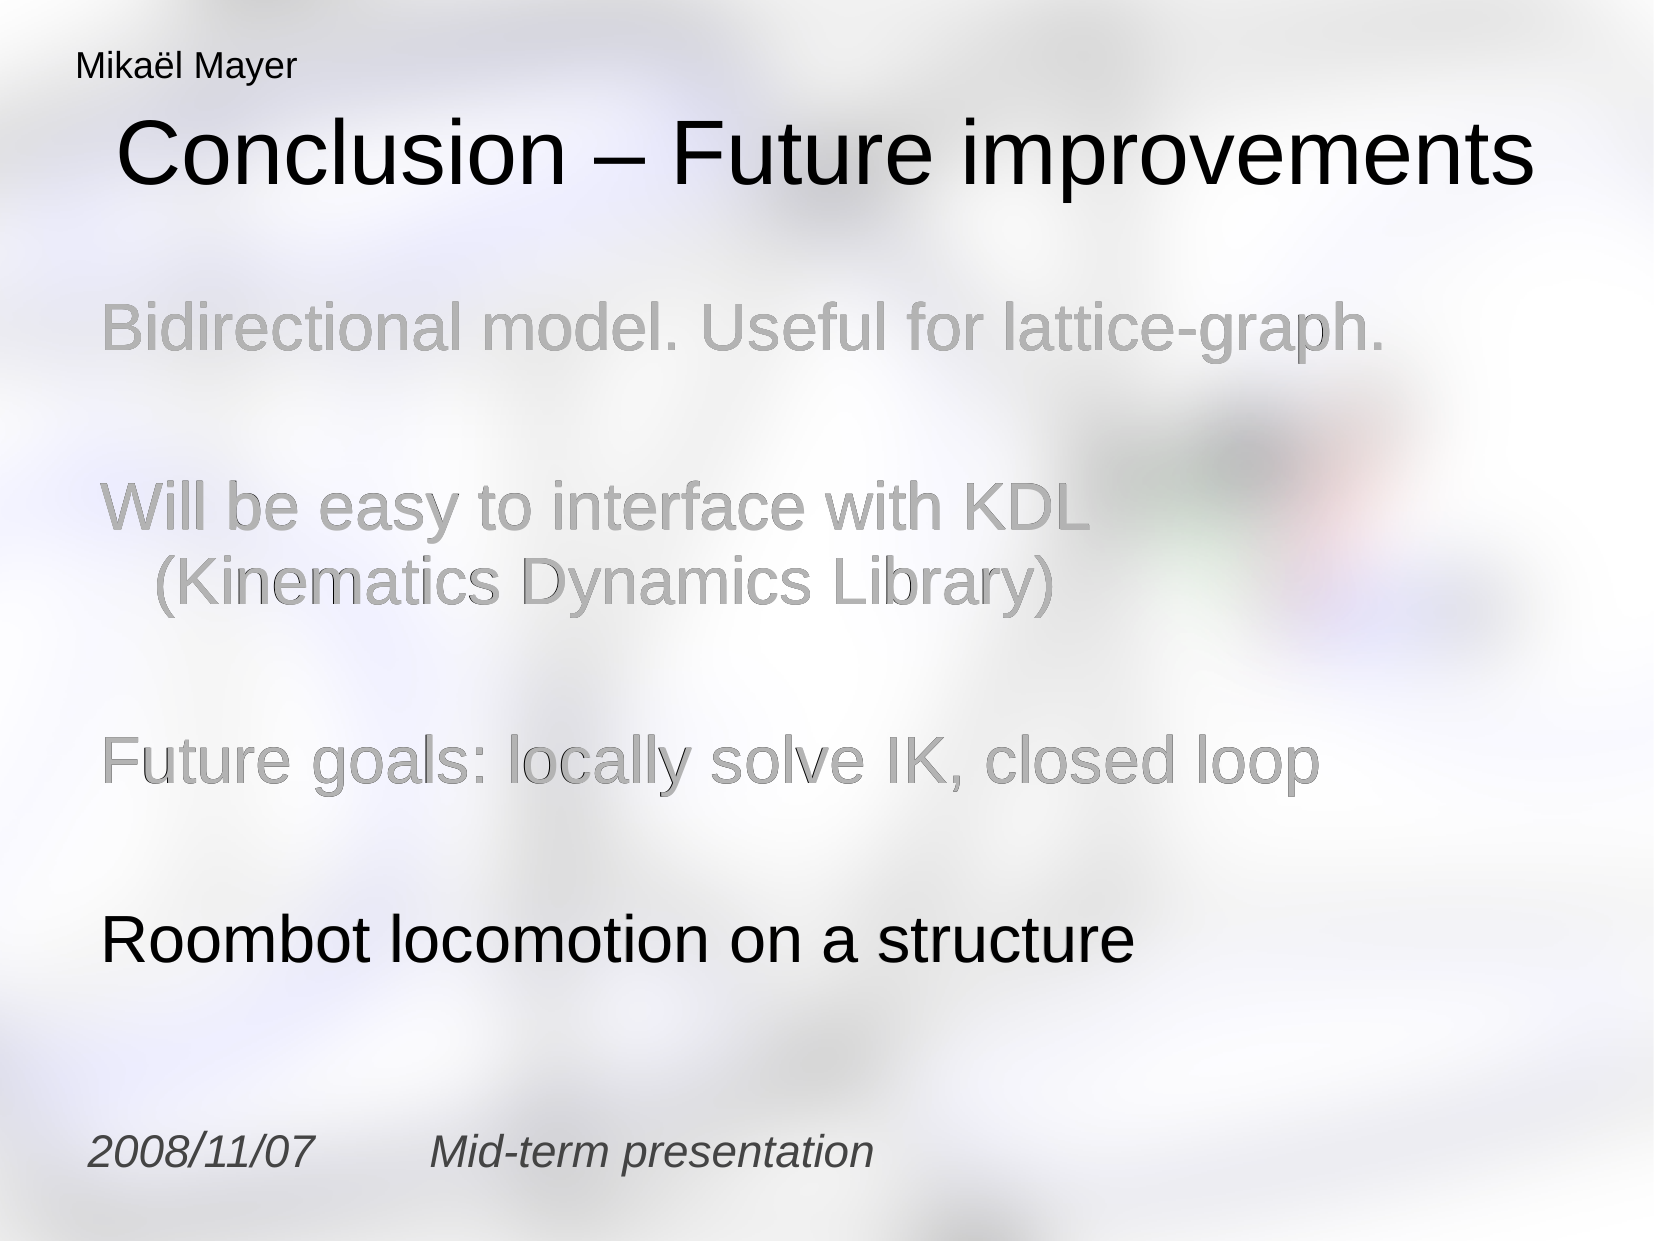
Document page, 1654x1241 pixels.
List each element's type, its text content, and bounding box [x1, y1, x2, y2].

title Conclusion – Future improvements [82, 49, 1571, 257]
text_box Mikaël Mayer [60, 37, 376, 113]
picture [0, 0, 1654, 1241]
text_box 2008/11/07 Mid-term presentation [50, 1124, 913, 1178]
list Bidirectional model. Useful for lattice-graph. Will be easy to interface with KDL (Kinematics Dynamics Library) Future goals: locally solve IK, closed loop Roombot locomotion on a structure [82, 290, 1571, 1095]
